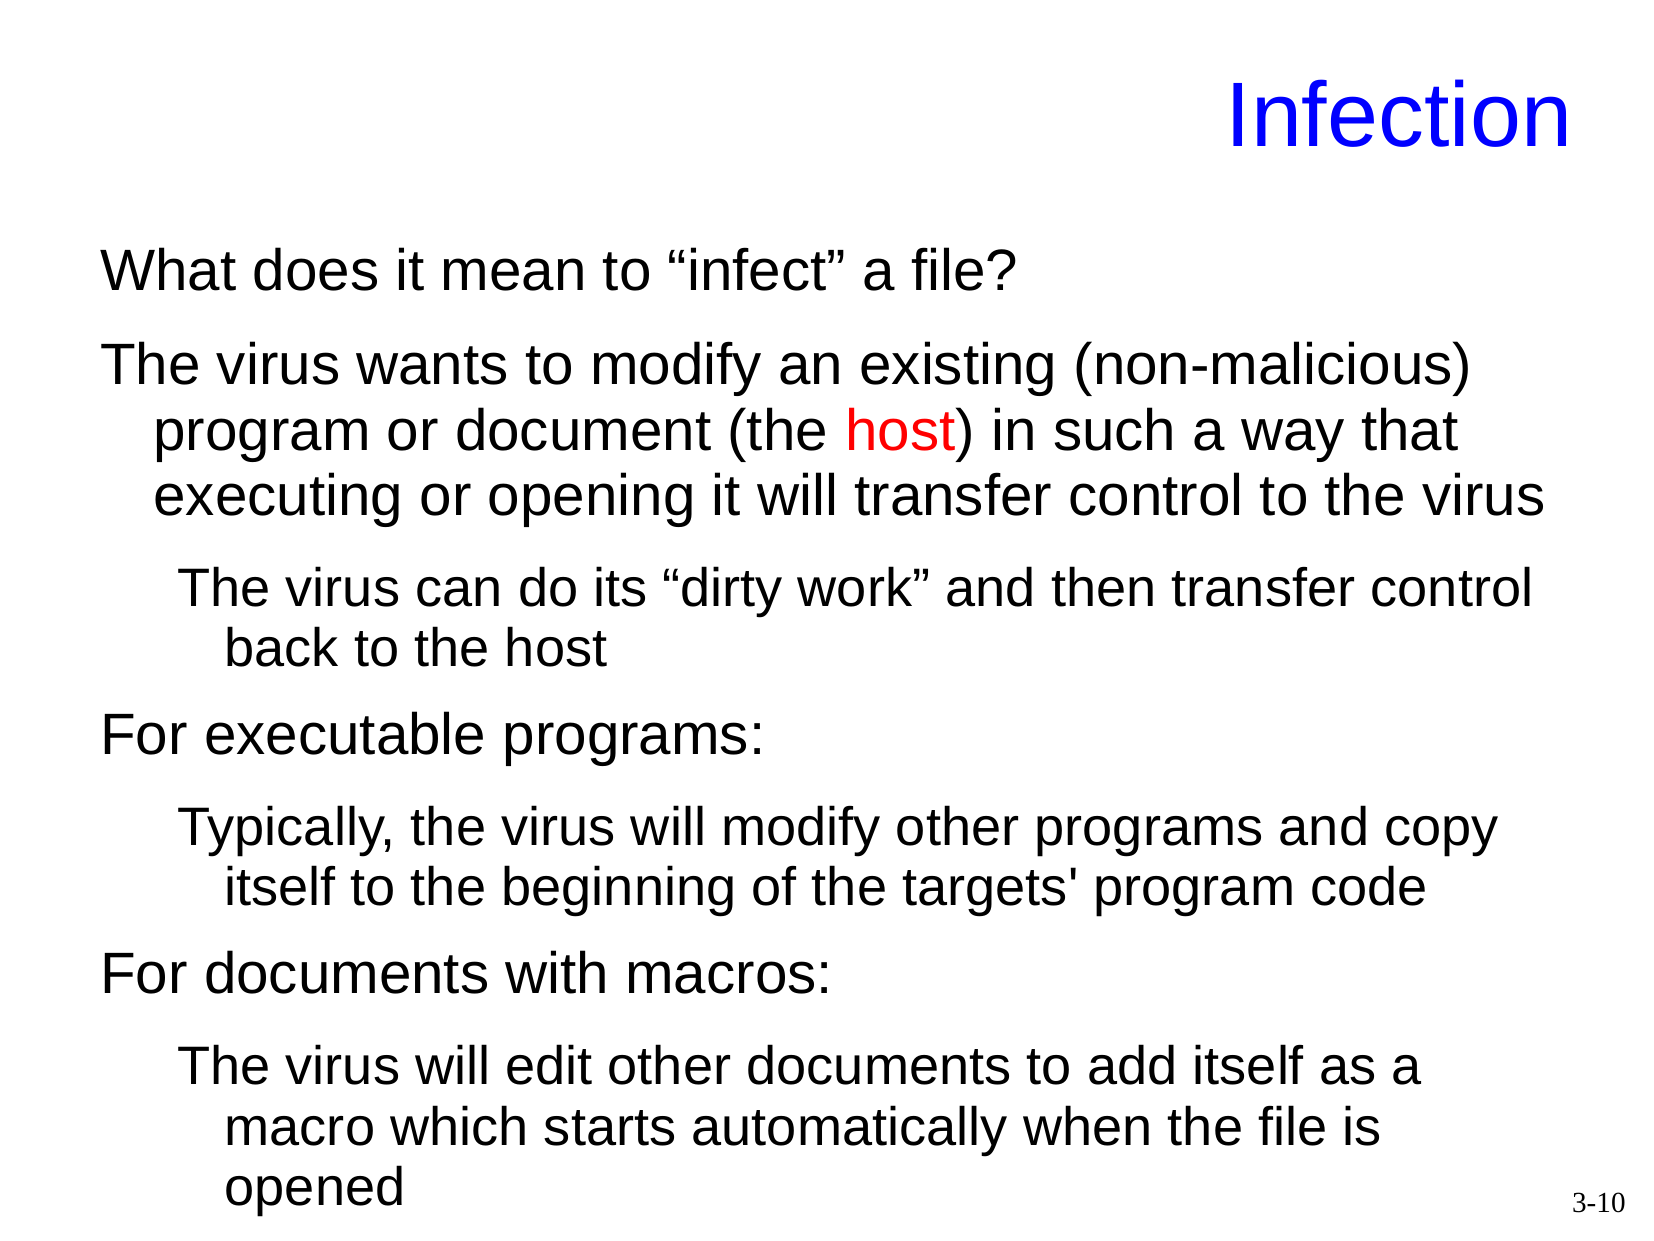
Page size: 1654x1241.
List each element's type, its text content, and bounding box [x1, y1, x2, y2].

title Infection [84, 18, 1573, 211]
list What does it mean to “infect” a file? The virus wants to modify an existing (non-malicious) program or document (the host) in such a way that executing or opening it will transfer control to the virus The virus can do its “dirty work” and then transfer control back to the host For executable programs: Typically, the virus will modify other programs and copy itself to the beginning of the targets' program code For documents with macros: The virus will edit other documents to add itself as a macro which starts automatically when the file is opened [82, 237, 1571, 1157]
